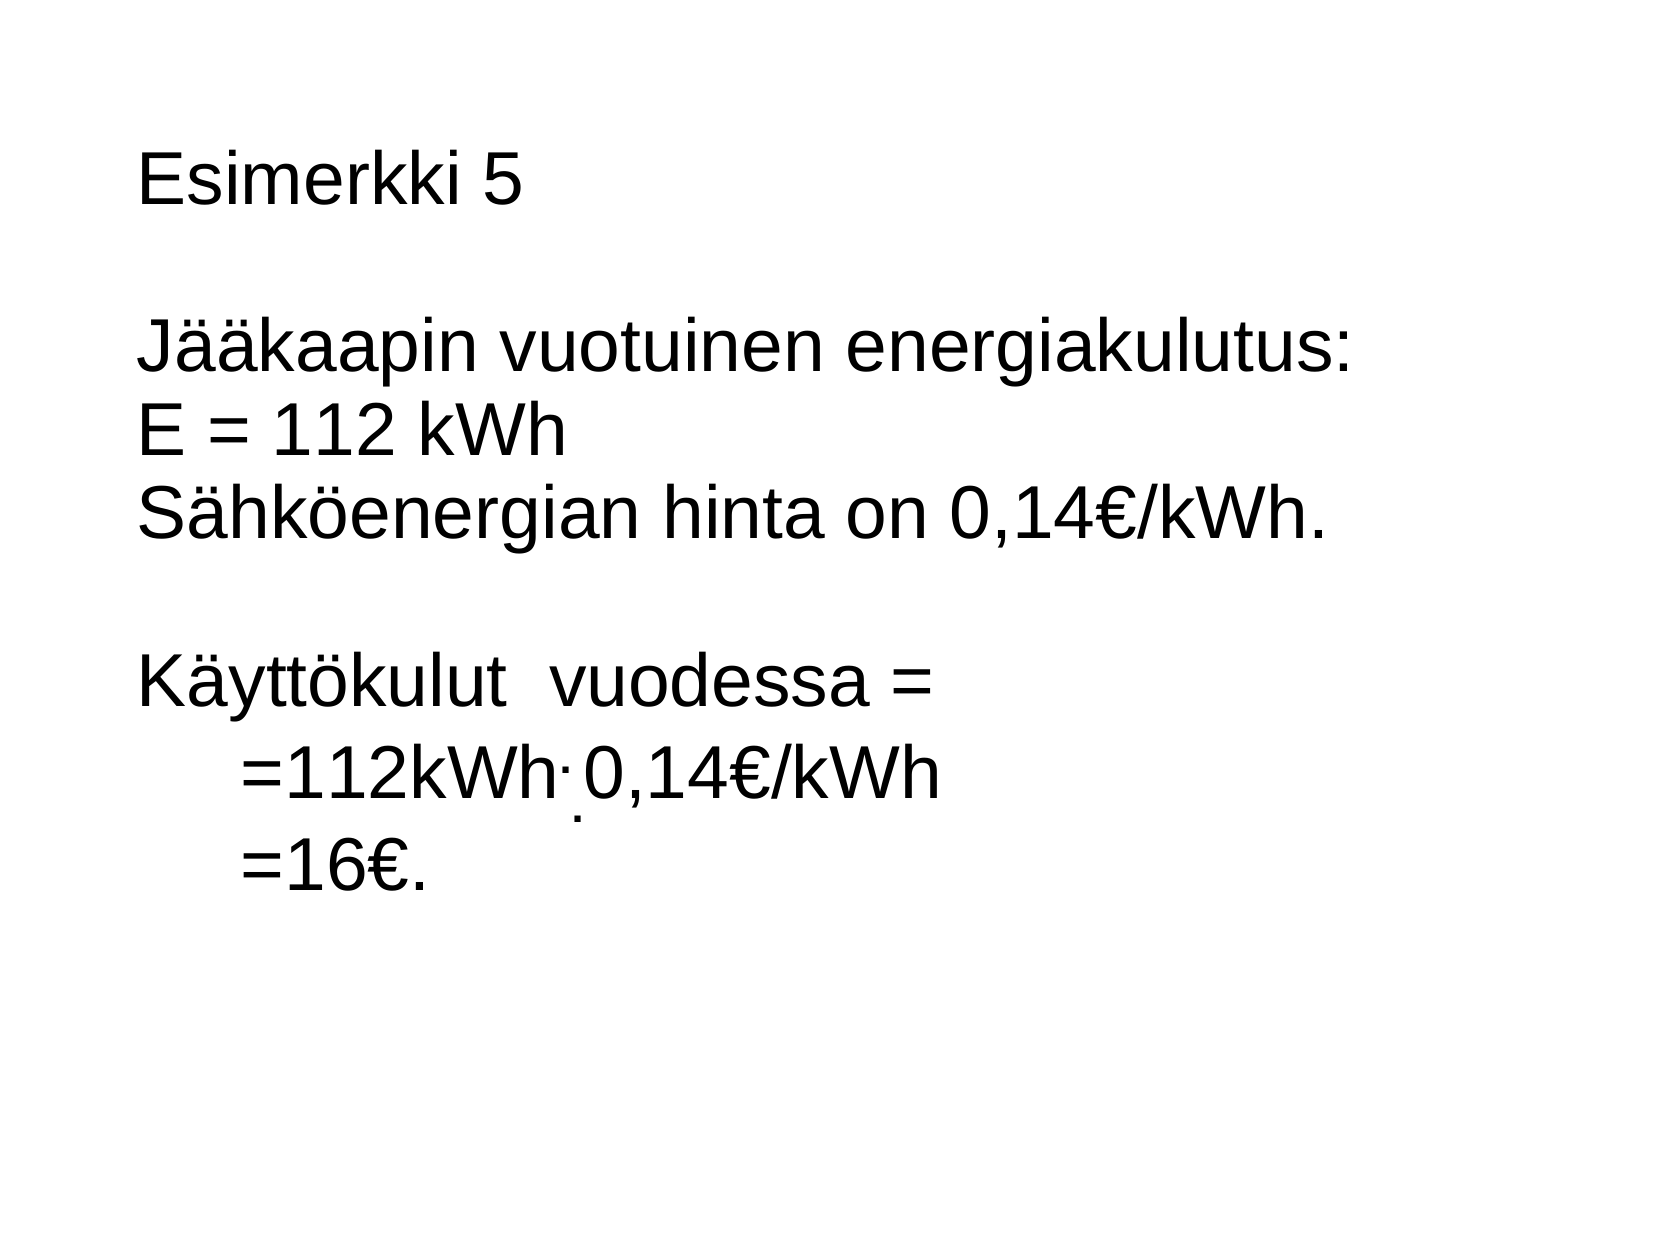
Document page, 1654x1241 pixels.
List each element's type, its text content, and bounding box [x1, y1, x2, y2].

text_box Esimerkki 5 Jääkaapin vuotuinen energiakulutus: E = 112 kWh Sähköenergian hinta on 0,14€/kWh. Käyttökulut vuodessa = =112kWh..0,14€/kWh =16€. [122, 129, 1595, 1156]
